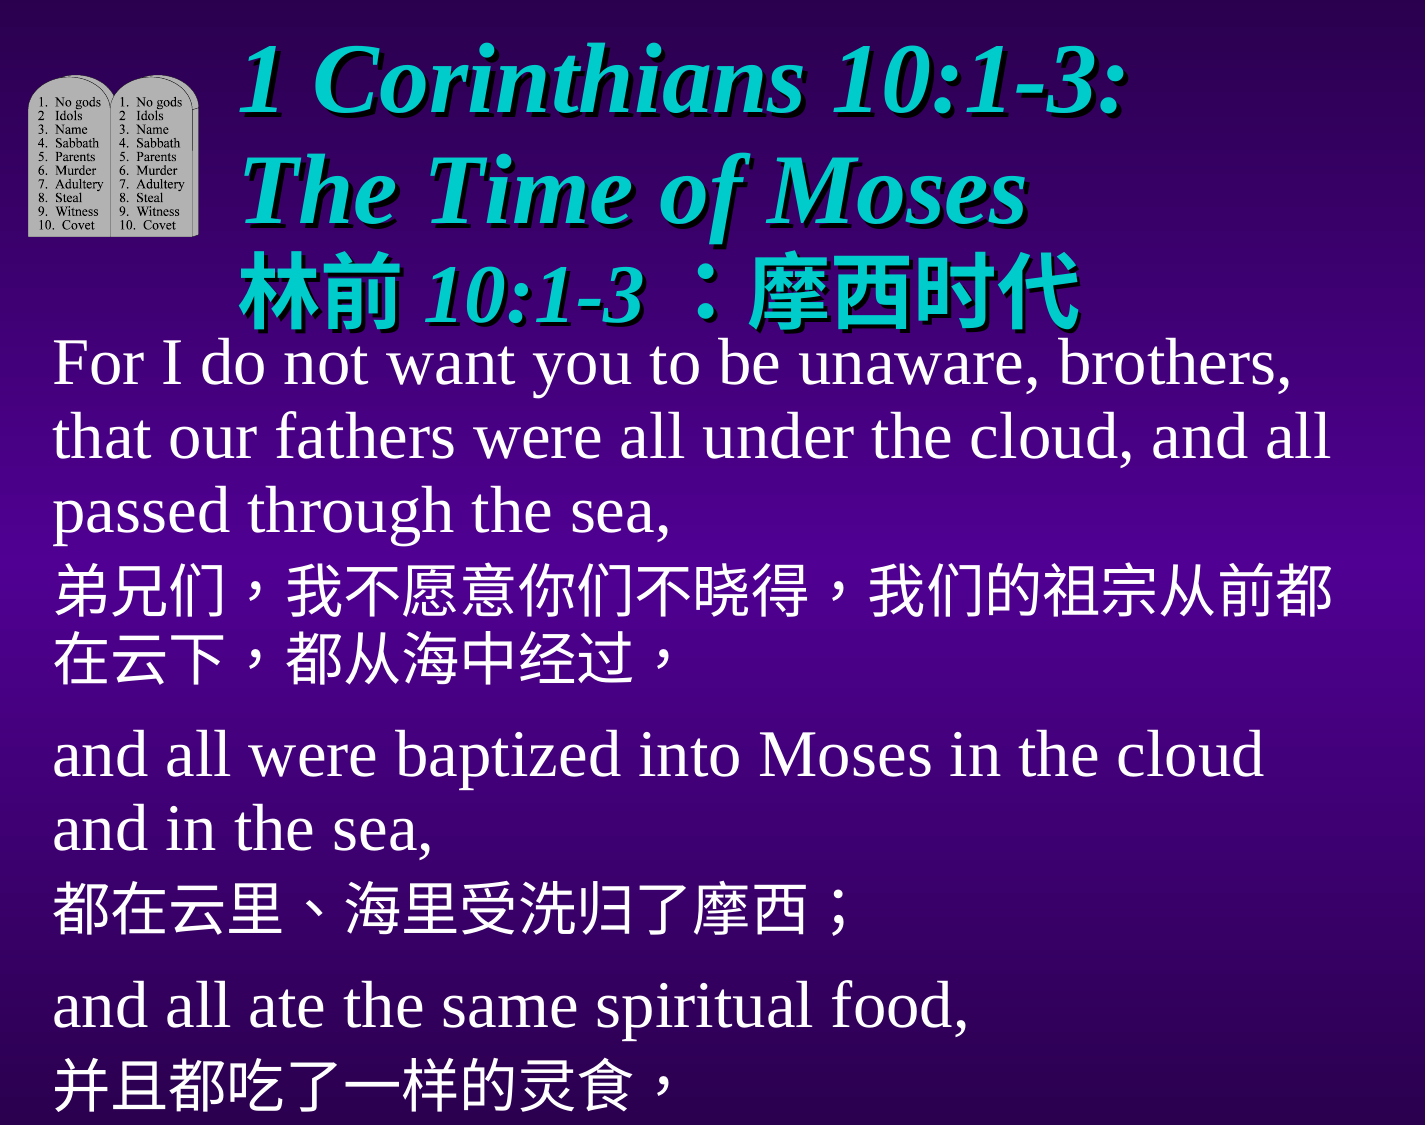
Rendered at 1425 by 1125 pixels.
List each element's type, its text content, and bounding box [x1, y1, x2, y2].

text_box For I do not want you to be unaware, brothers, that our fathers were all under the cloud, and all passed through the sea, 弟兄们，我不愿意你们不晓得，我们的祖宗从前都在云下，都从海中经过， and all were baptized into Moses in the cloud and in the sea, 都在云里、海里受洗归了摩西； and all ate the same spiritual food, 并且都吃了一样的灵食， [37, 317, 1388, 1125]
title 1 Corinthians 10:1-3: The Time of Moses 林前10:1-3：摩西时代 [237, 16, 1425, 350]
